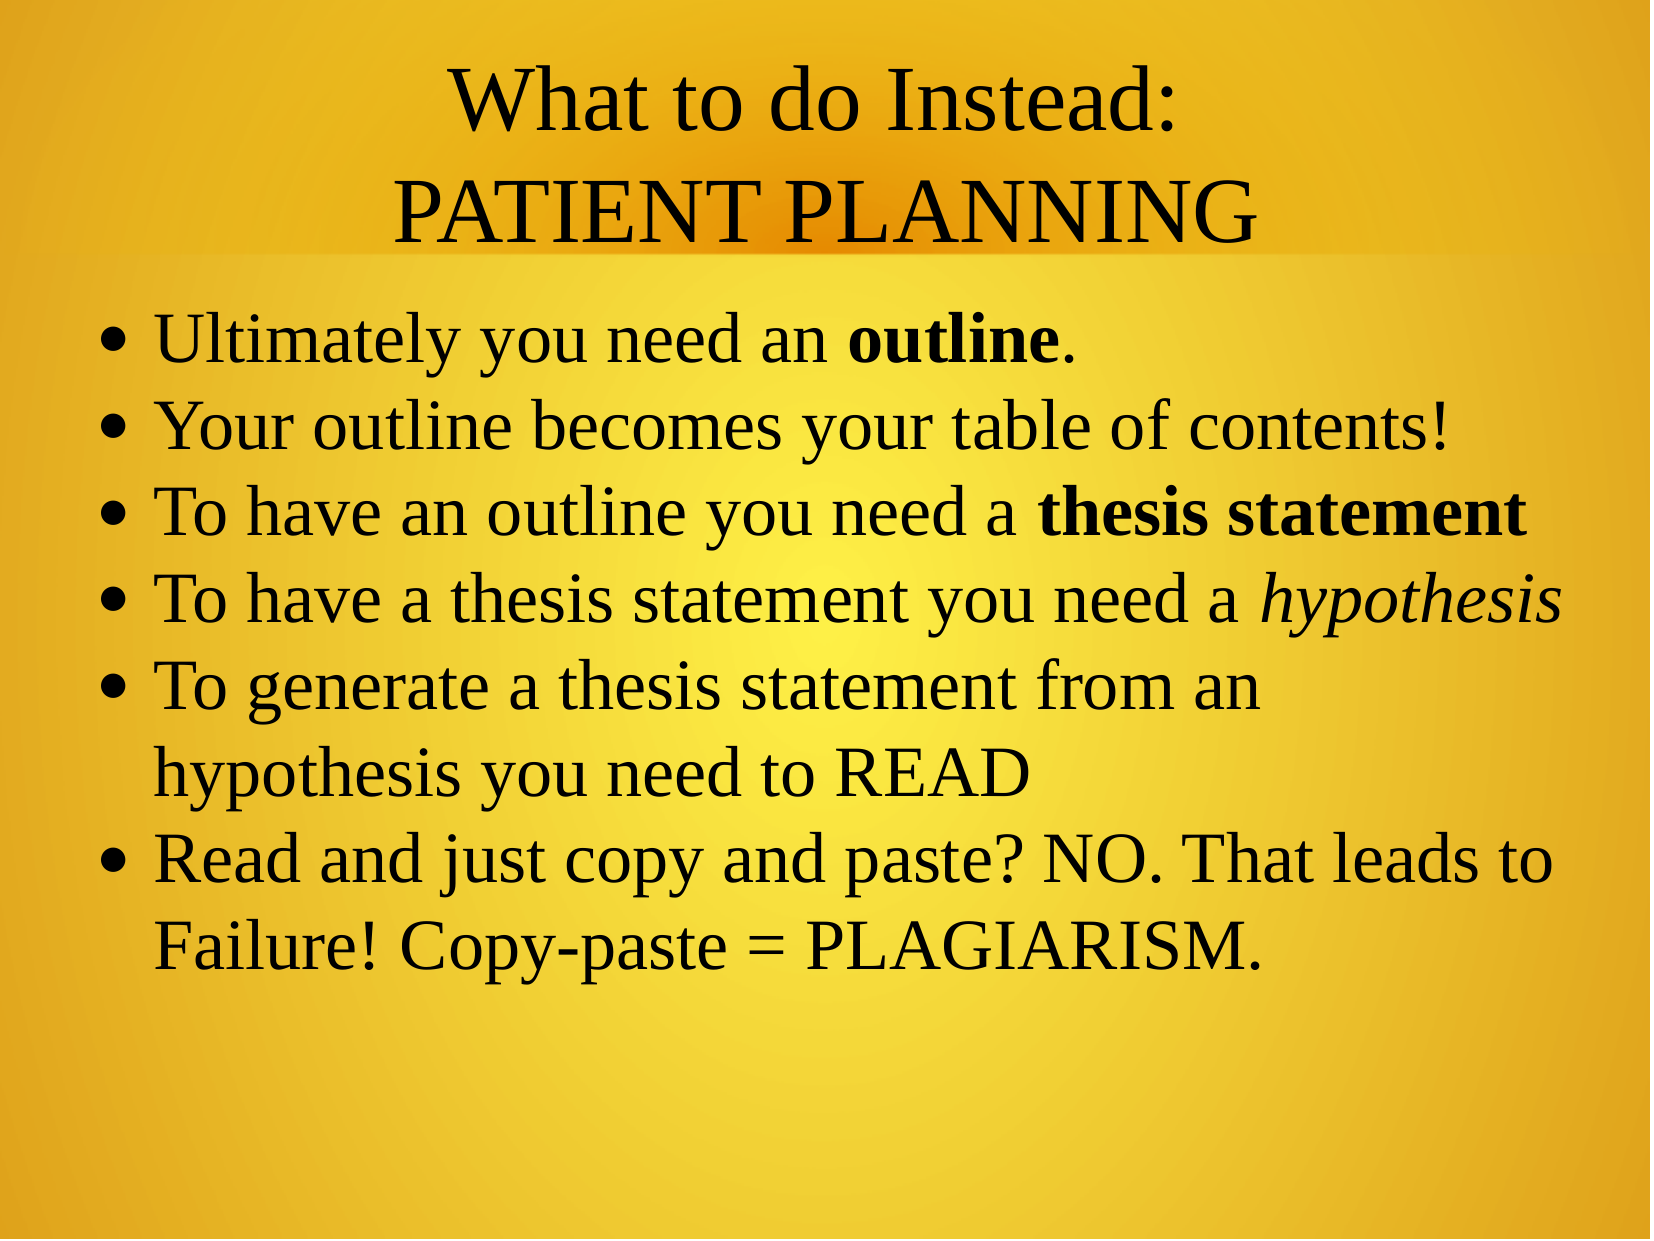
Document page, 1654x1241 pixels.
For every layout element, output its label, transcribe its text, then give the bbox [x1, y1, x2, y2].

picture [0, 0, 1650, 1239]
text_box Ultimately you need an outline. Your outline becomes your table of contents! To have an outline you need a thesis statement To have a thesis statement you need a hypothesis To generate a thesis statement from an hypothesis you need to READ Read and just copy and paste? NO. That leads to Failure! Copy-paste = PLAGIARISM. [82, 290, 1571, 1010]
text_box What to do Instead: PATIENT PLANNING [82, 47, 1571, 252]
